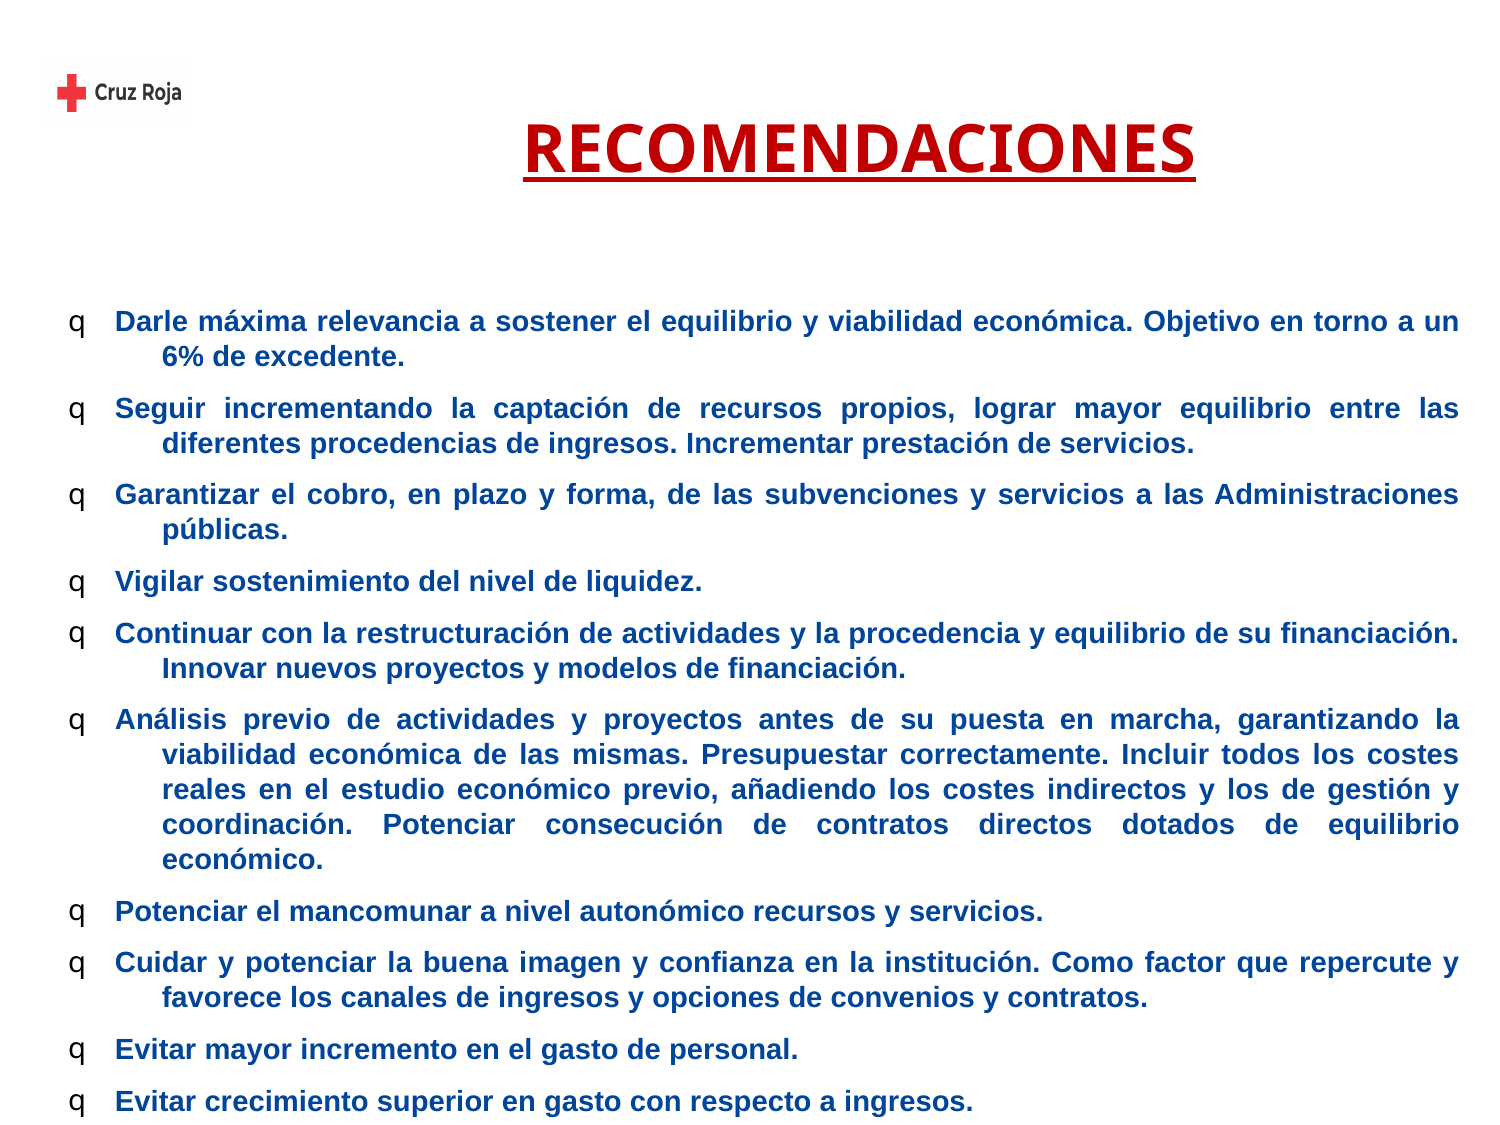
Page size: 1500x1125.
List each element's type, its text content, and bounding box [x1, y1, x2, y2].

text_box RECOMENDACIONES [242, 98, 1477, 194]
text_box Darle máxima relevancia a sostener el equilibrio y viabilidad económica. Objetivo en torno a un 6% de excedente. Seguir incrementando la captación de recursos propios, lograr mayor equilibrio entre las diferentes procedencias de ingresos. Incrementar prestación de servicios. Garantizar el cobro, en plazo y forma, de las subvenciones y servicios a las Administraciones públicas. Vigilar sostenimiento del nivel de liquidez. Continuar con la restructuración de actividades y la procedencia y equilibrio de su financiación. Innovar nuevos proyectos y modelos de financiación. Análisis previo de actividades y proyectos antes de su puesta en marcha, garantizando la viabilidad económica de las mismas. Presupuestar correctamente. Incluir todos los costes reales en el estudio económico previo, añadiendo los costes indirectos y los de gestión y coordinación. Potenciar consecución de contratos directos dotados de equilibrio económico. Potenciar el mancomunar a nivel autonómico recursos y servicios. Cuidar y potenciar la buena imagen y confianza en la institución. Como factor que repercute y favorece los canales de ingresos y opciones de convenios y contratos. Evitar mayor incremento en el gasto de personal. Evitar crecimiento superior en gasto con respecto a ingresos. [53, 295, 1476, 1124]
